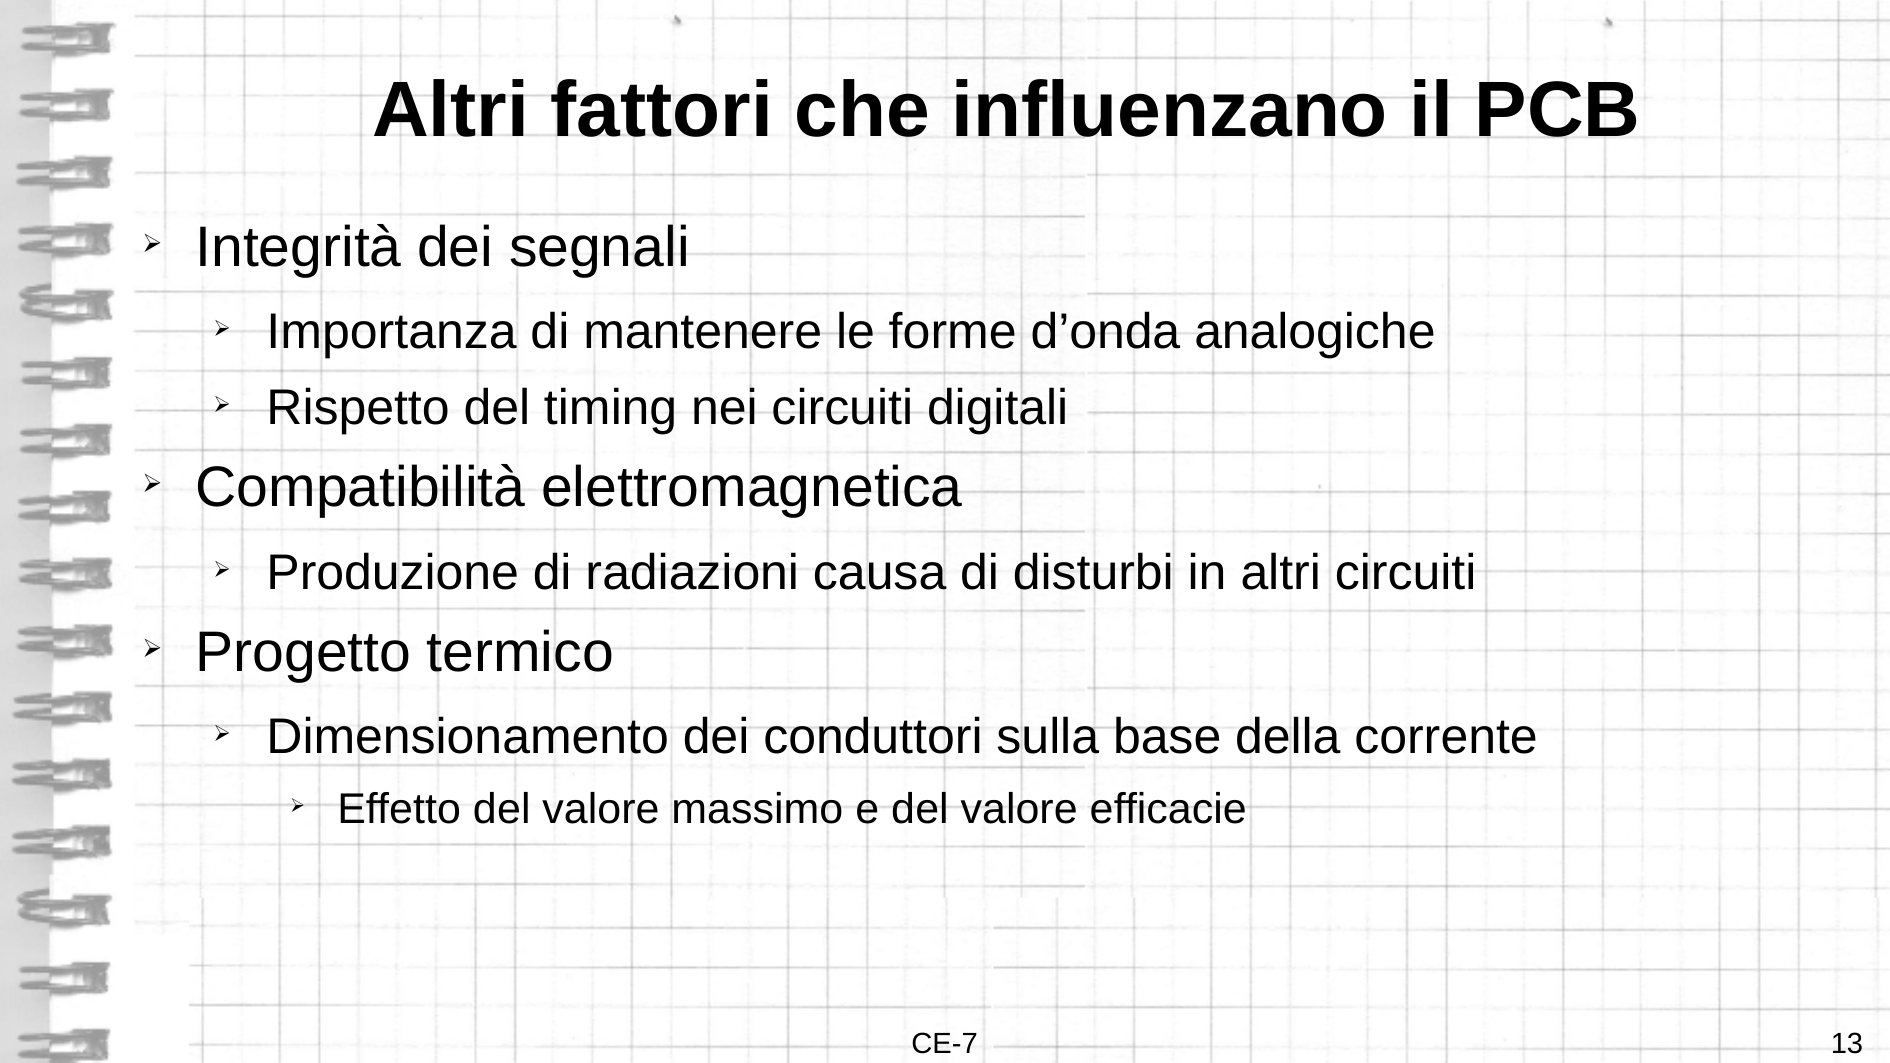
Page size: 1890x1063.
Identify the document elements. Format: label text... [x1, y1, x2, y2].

title Altri fattori che influenzano il PCB [124, 20, 1890, 198]
list Integrità dei segnali Importanza di mantenere le forme d’onda analogiche Rispetto del timing nei circuiti digitali Compatibilità elettromagnetica Produzione di radiazioni causa di disturbi in altri circuiti Progetto termico Dimensionamento dei conduttori sulla base della corrente Effetto del valore massimo e del valore efficacie [124, 214, 1890, 833]
picture [0, 0, 1890, 1063]
